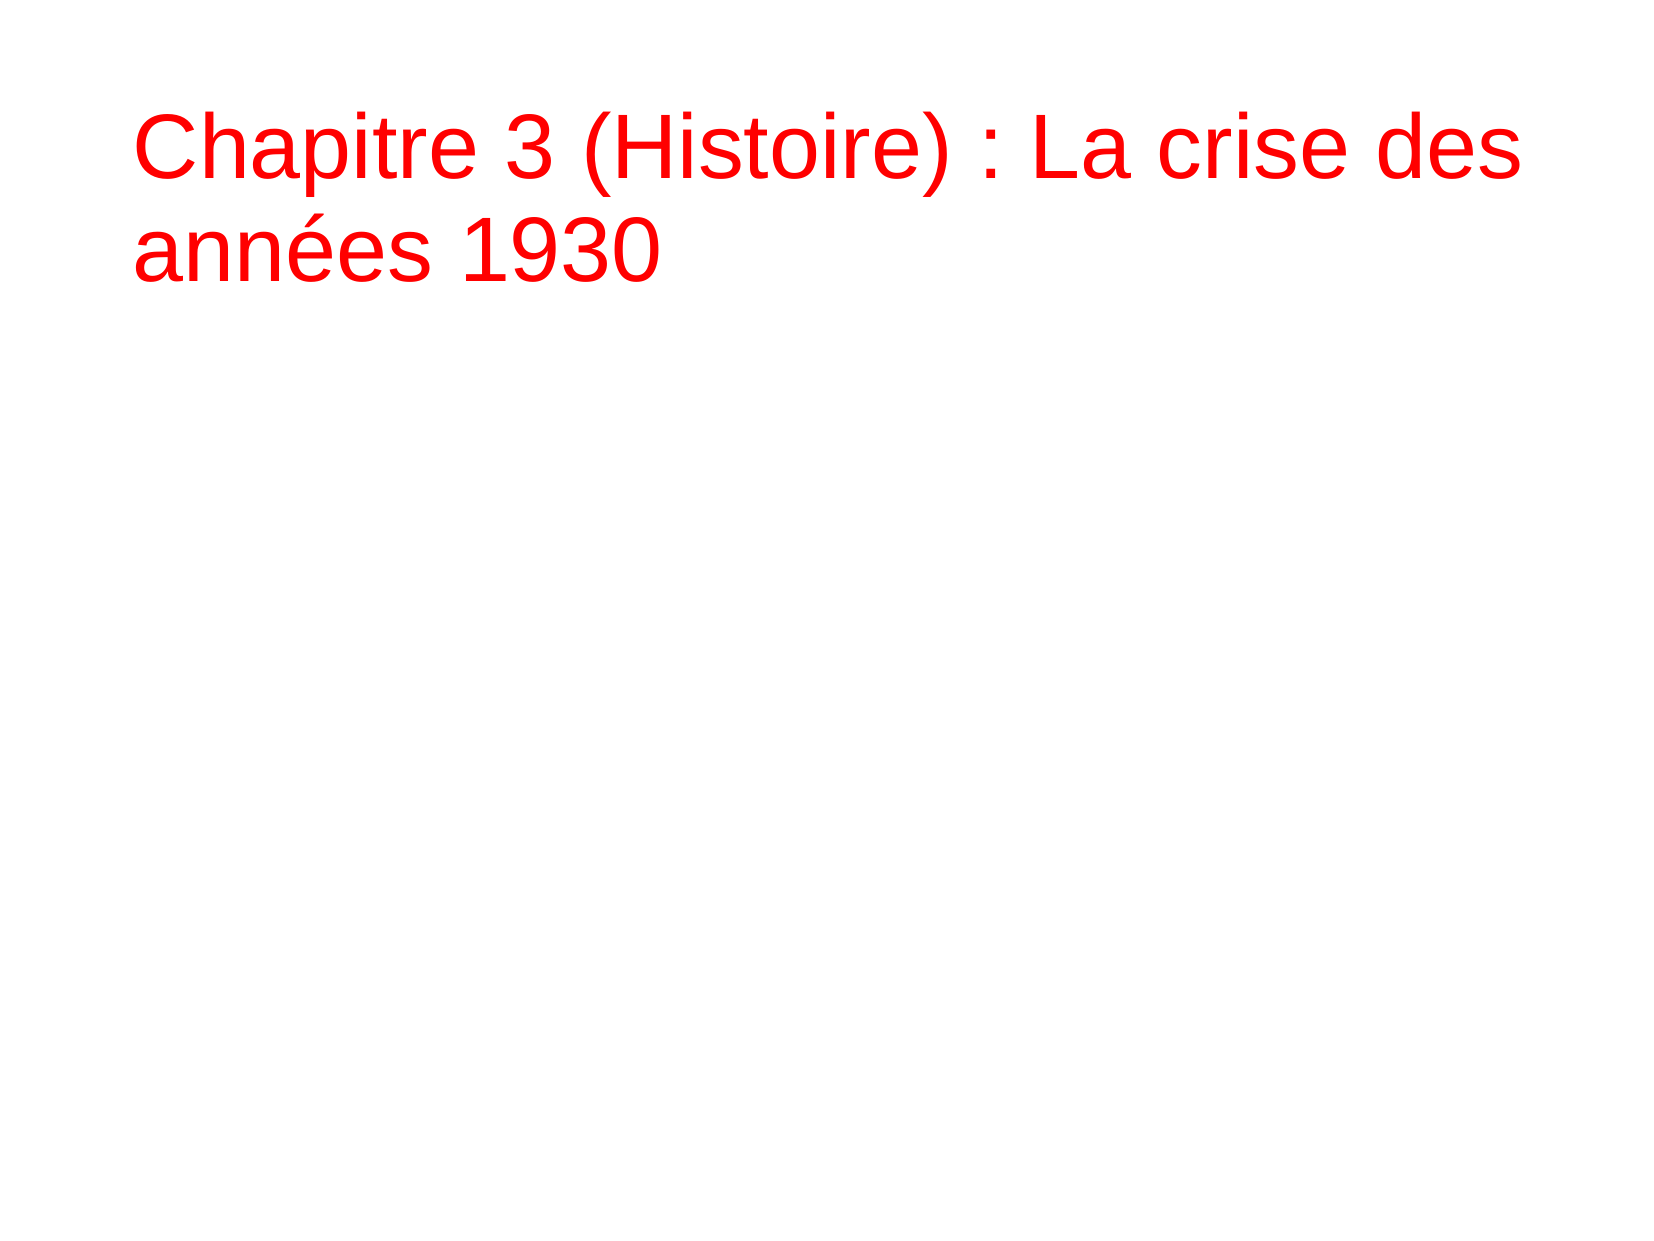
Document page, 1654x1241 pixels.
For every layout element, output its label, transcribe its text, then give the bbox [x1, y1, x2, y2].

text_box Chapitre 3 (Histoire) : La crise des années 1930 [118, 88, 1595, 309]
